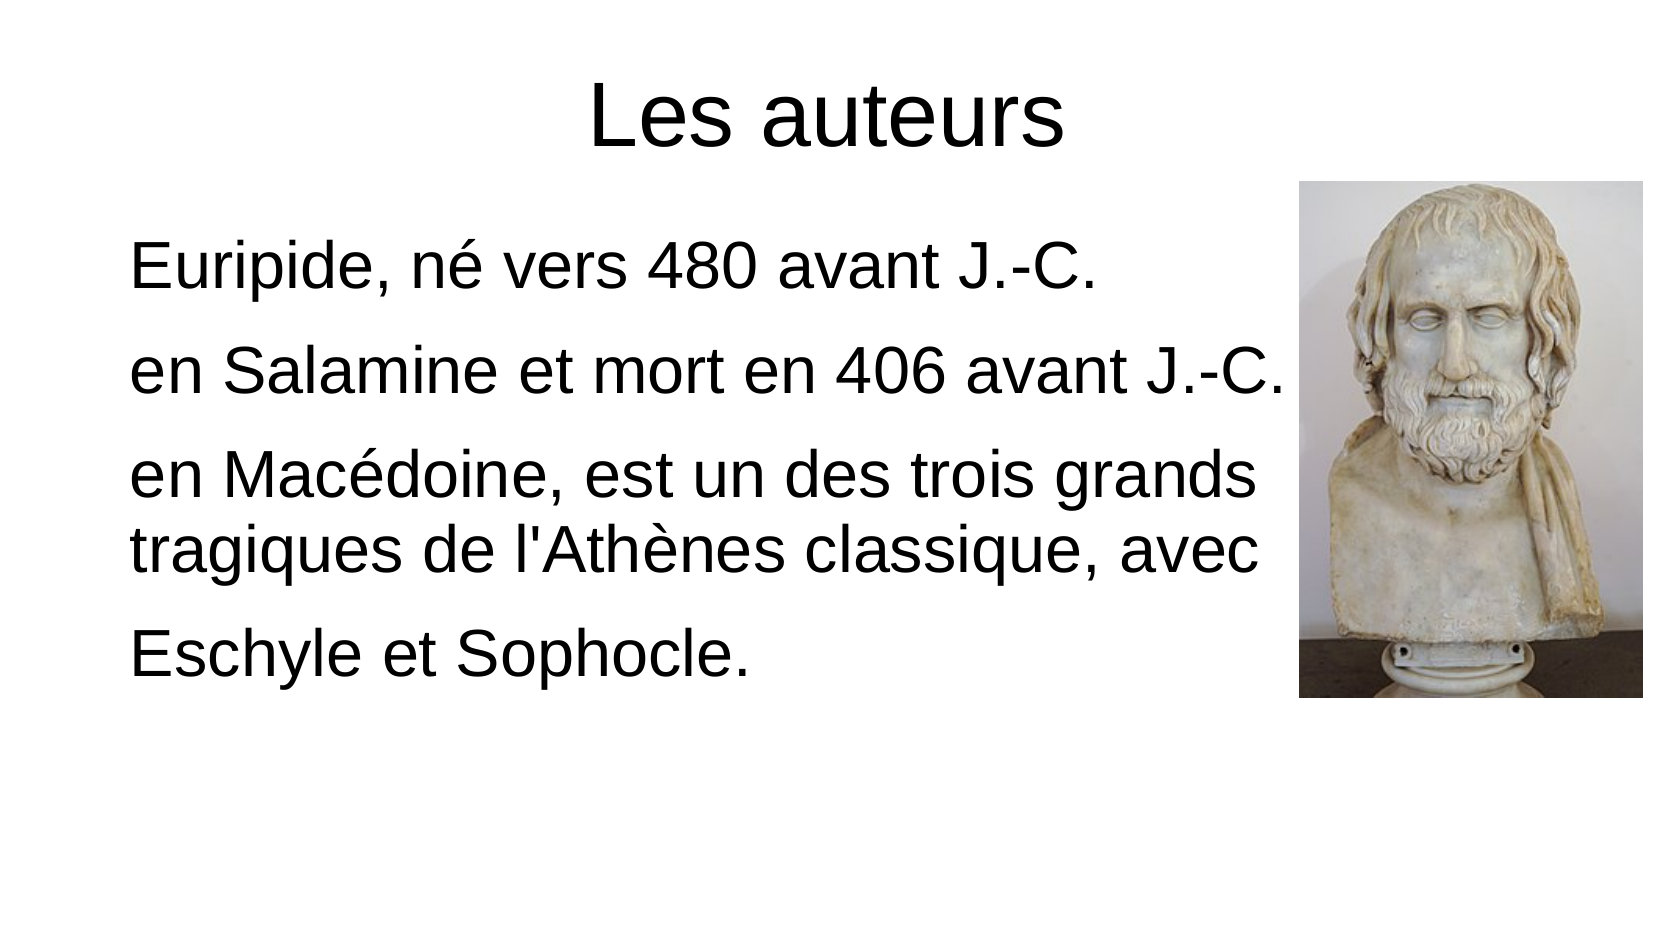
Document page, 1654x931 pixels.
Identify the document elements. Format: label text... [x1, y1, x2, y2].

picture [1299, 181, 1643, 698]
title Les auteurs [82, 37, 1571, 193]
list Euripide, né vers 480 avant J.-C. en Salamine et mort en 406 avant J.-C. en Macédoine, est un des trois grands tragiques de l'Athènes classique, avec Eschyle et Sophocle. [59, 228, 1548, 768]
